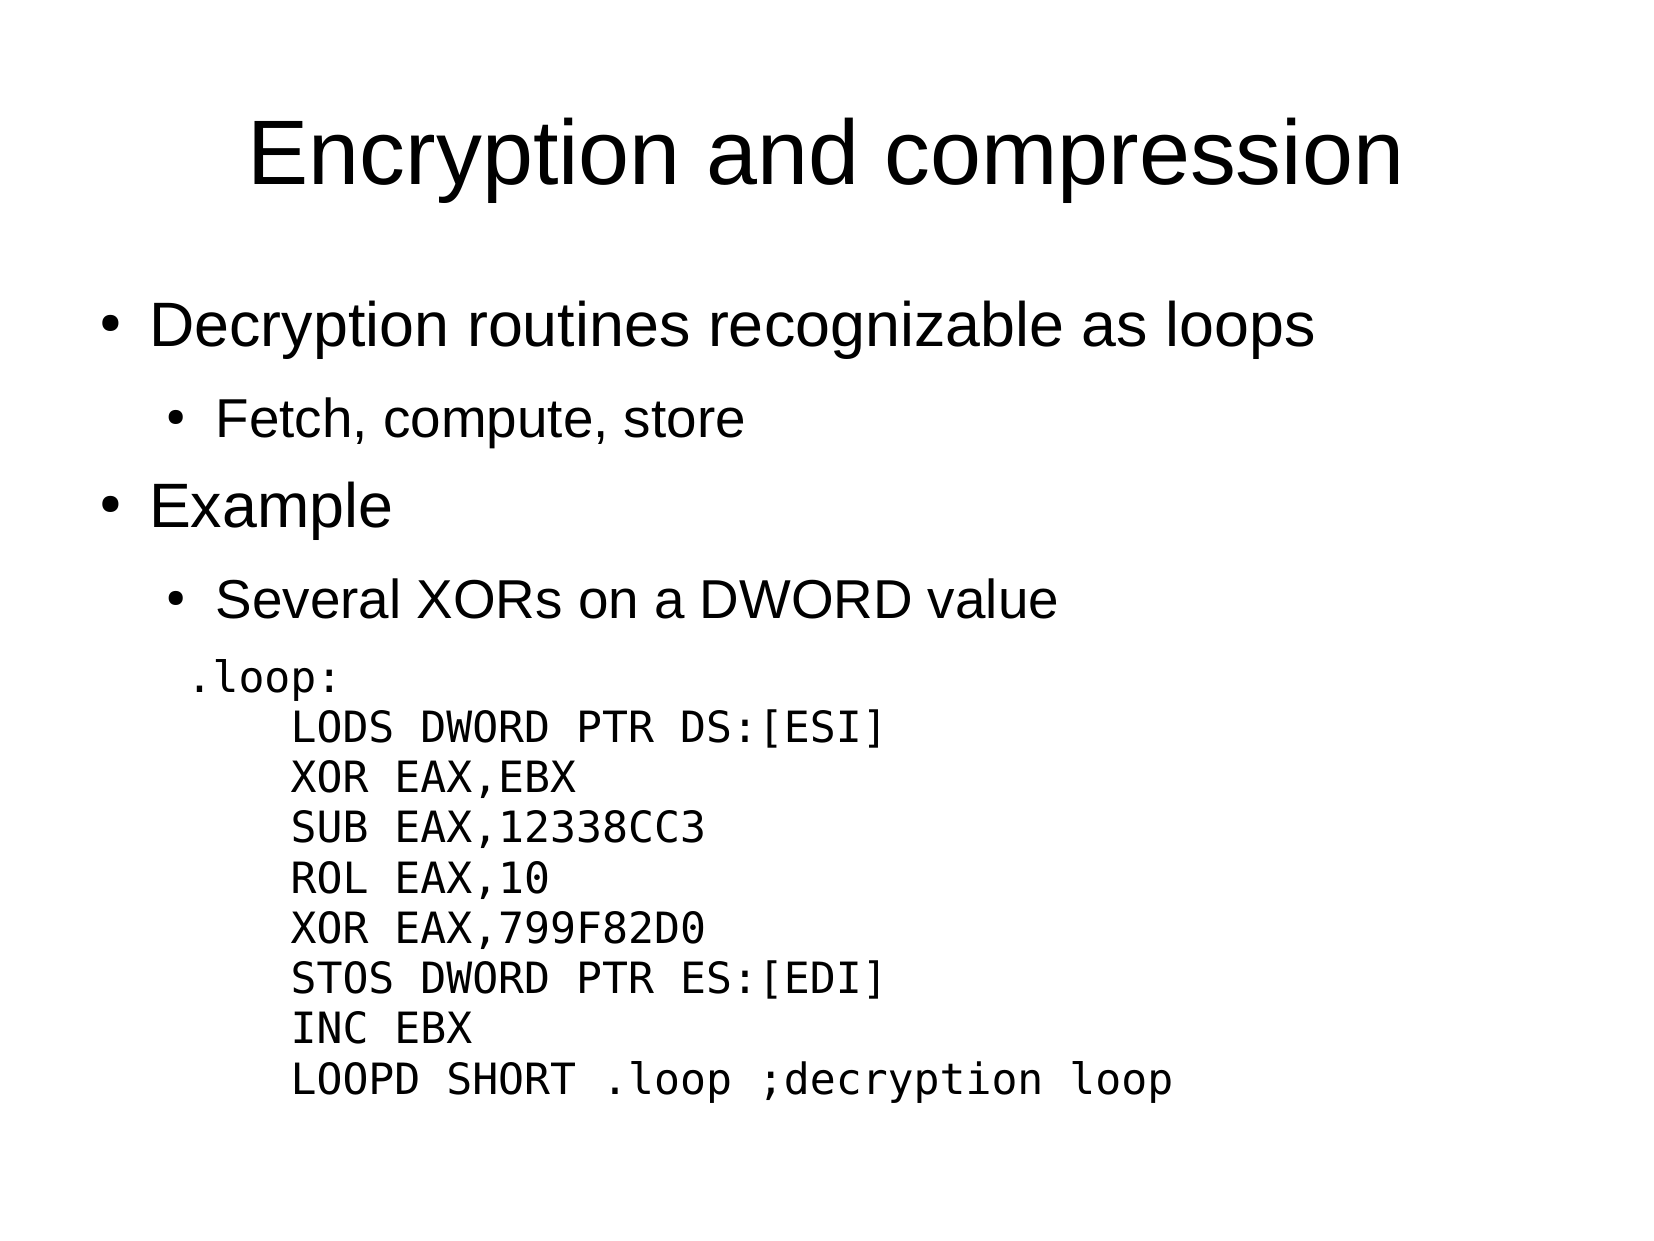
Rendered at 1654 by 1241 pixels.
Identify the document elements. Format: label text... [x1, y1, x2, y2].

list Decryption routines recognizable as loops Fetch, compute, store Example Several XORs on a DWORD value .loop: LODS DWORD PTR DS:[ESI] XOR EAX,EBX SUB EAX,12338CC3 ROL EAX,10 XOR EAX,799F82D0 STOS DWORD PTR ES:[EDI] INC EBX LOOPD SHORT .loop ;decryption loop [82, 290, 1571, 1109]
title Encryption and compression [82, 49, 1571, 257]
